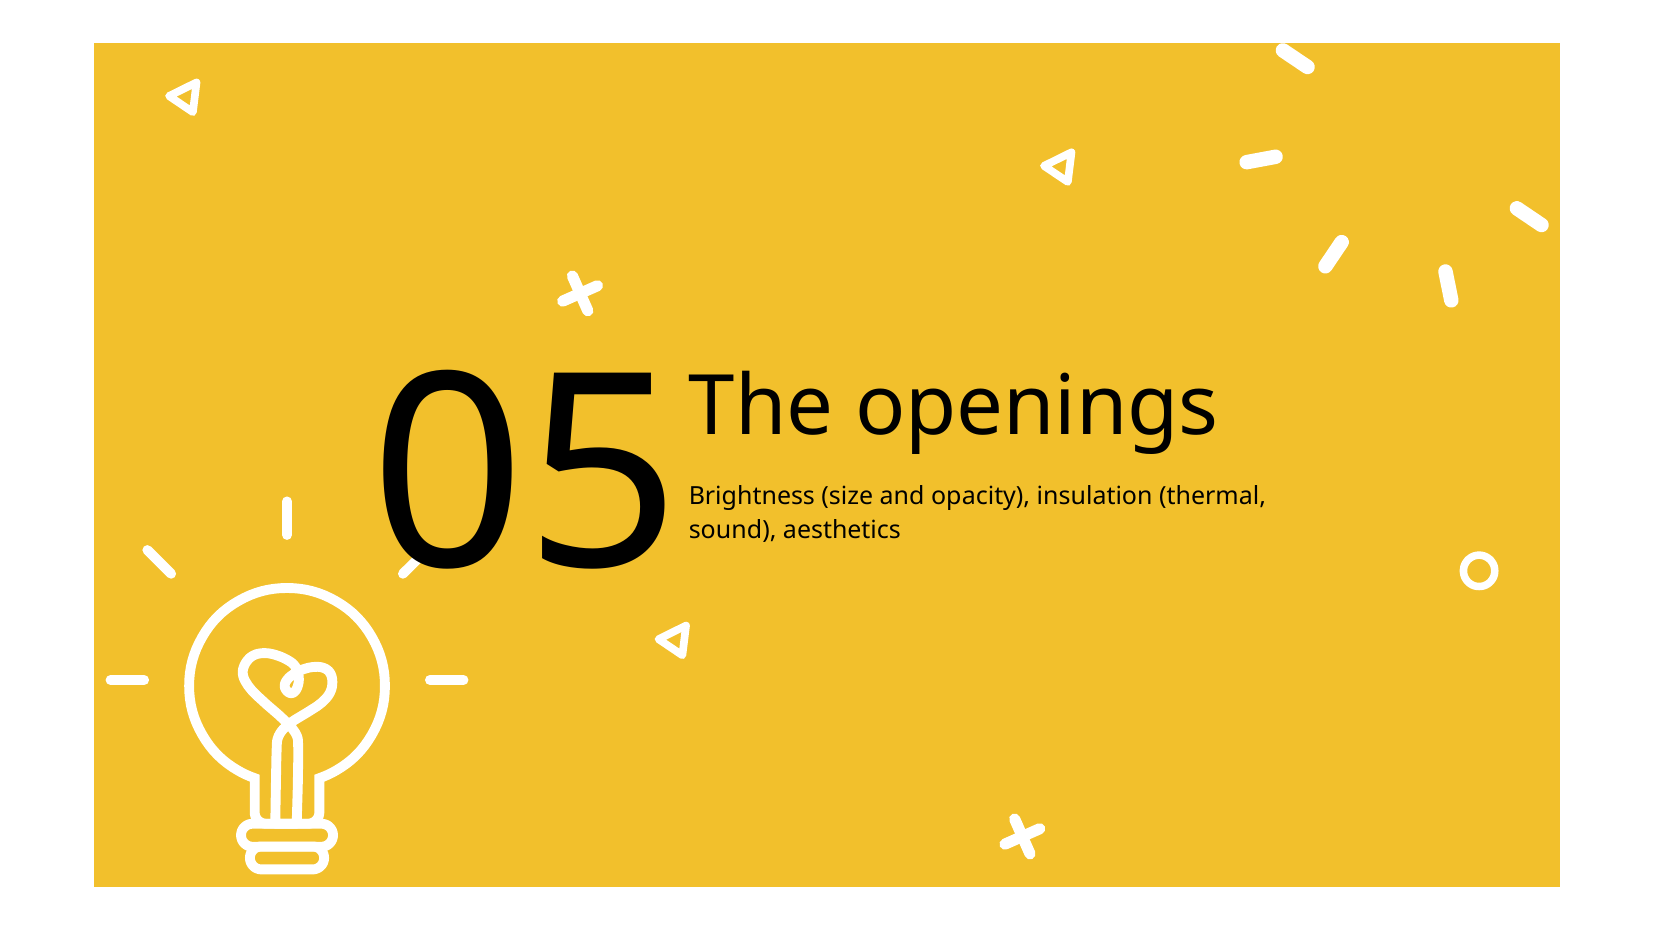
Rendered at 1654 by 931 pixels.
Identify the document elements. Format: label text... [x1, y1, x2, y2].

text_box Brightness (size and opacity), insulation (thermal, sound), aesthetics [716, 460, 1349, 564]
title The openings [716, 345, 1409, 459]
title 05 [370, 276, 716, 646]
